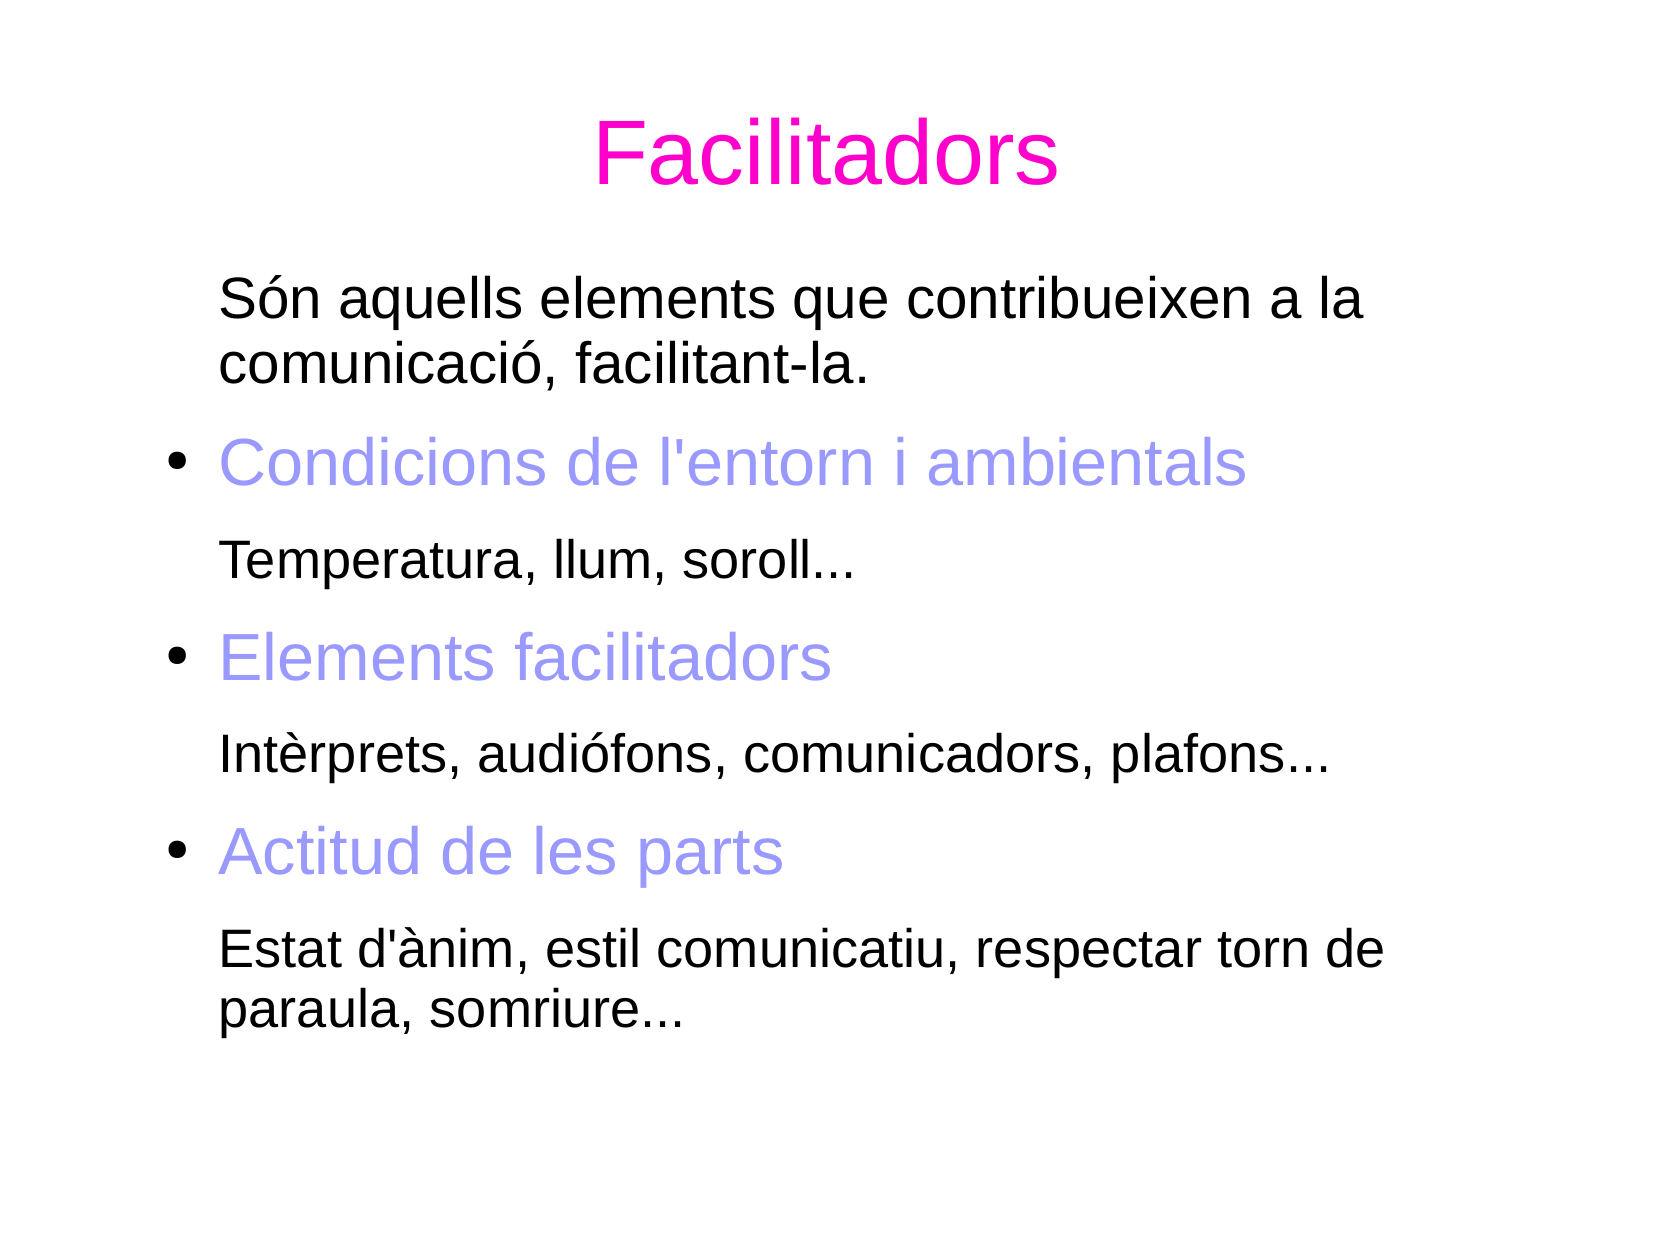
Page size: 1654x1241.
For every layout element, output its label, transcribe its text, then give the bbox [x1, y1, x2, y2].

title Facilitadors [82, 49, 1571, 257]
list Són aquells elements que contribueixen a la comunicació, facilitant-la. Condicions de l'entorn i ambientals Temperatura, llum, soroll... Elements facilitadors Intèrprets, audiófons, comunicadors, plafons... Actitud de les parts Estat d'ànim, estil comunicatiu, respectar torn de paraula, somriure... [147, 265, 1536, 1152]
